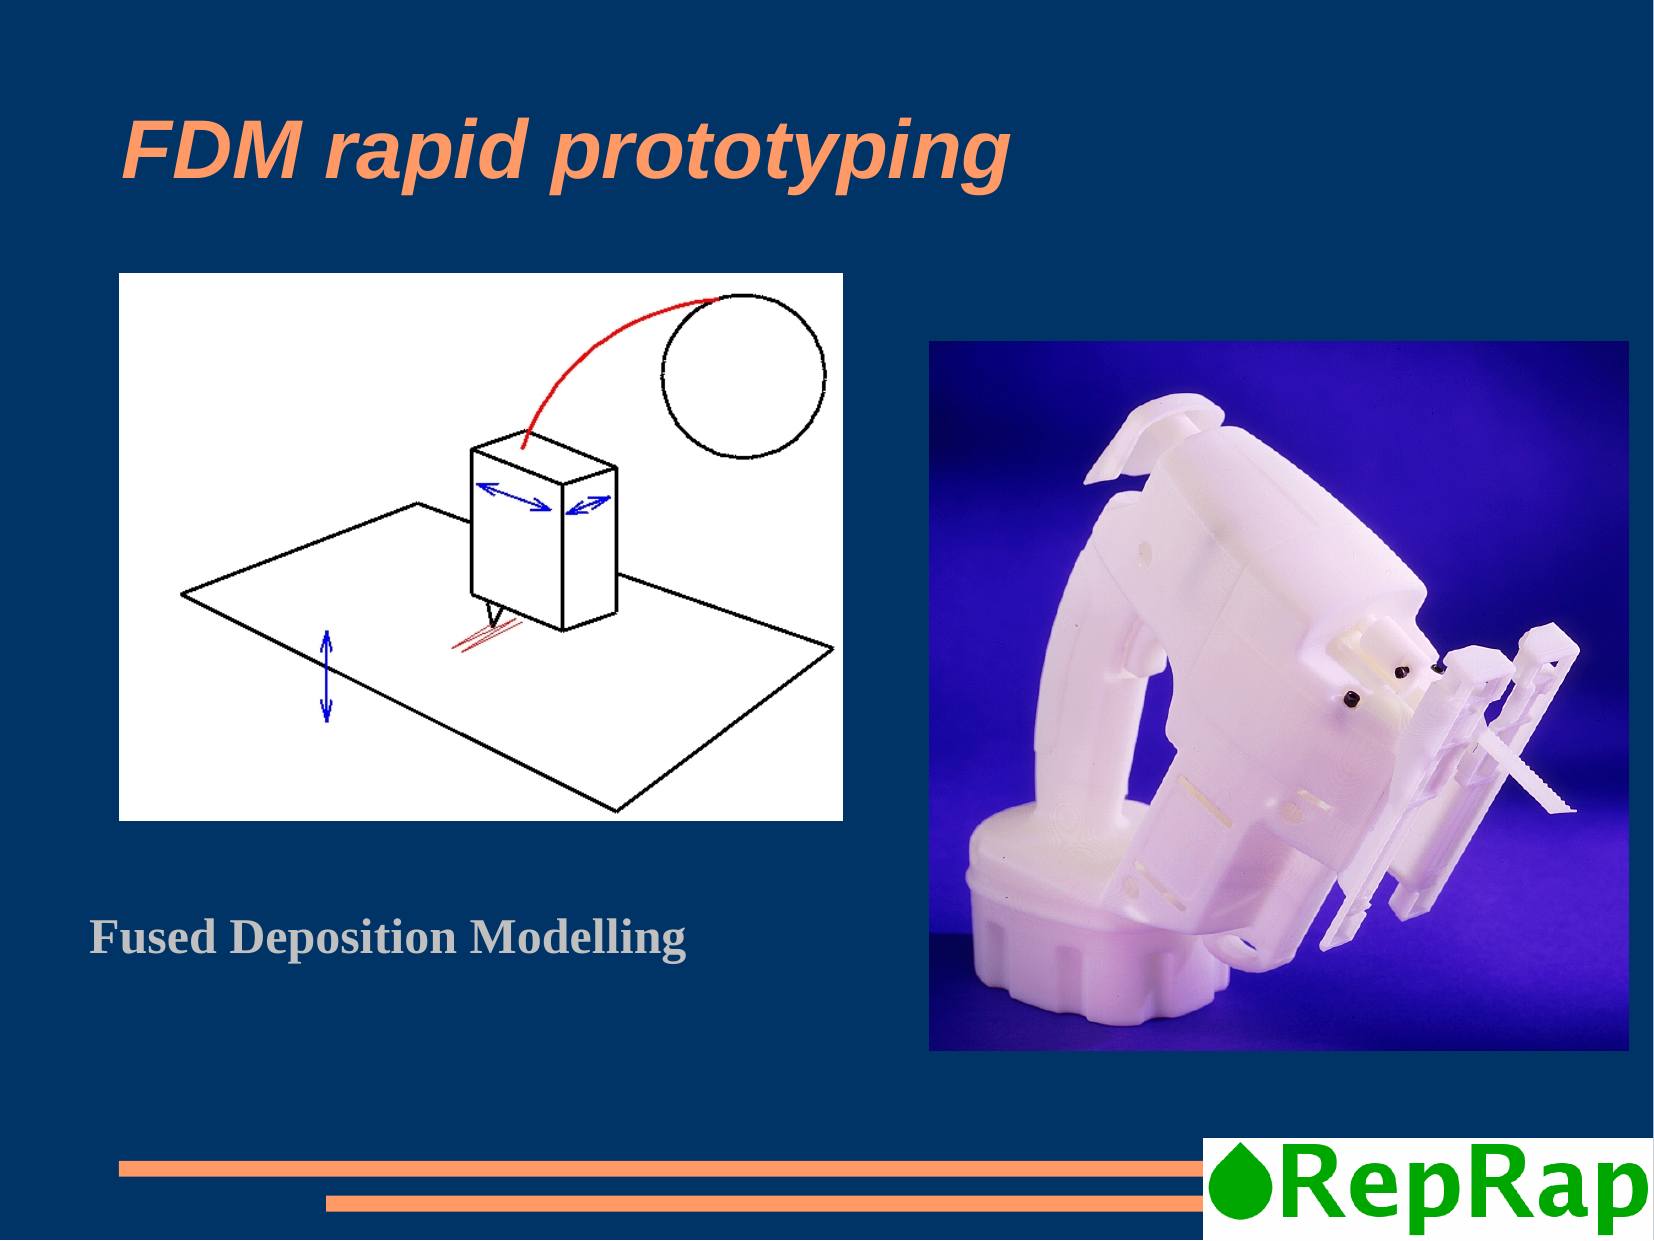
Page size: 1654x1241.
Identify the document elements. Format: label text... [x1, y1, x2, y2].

title FDM rapid prototyping [121, 46, 1534, 254]
text_box Fused Deposition Modelling [89, 908, 954, 966]
picture [119, 273, 843, 821]
picture [1203, 1138, 1654, 1241]
picture [929, 341, 1629, 1051]
